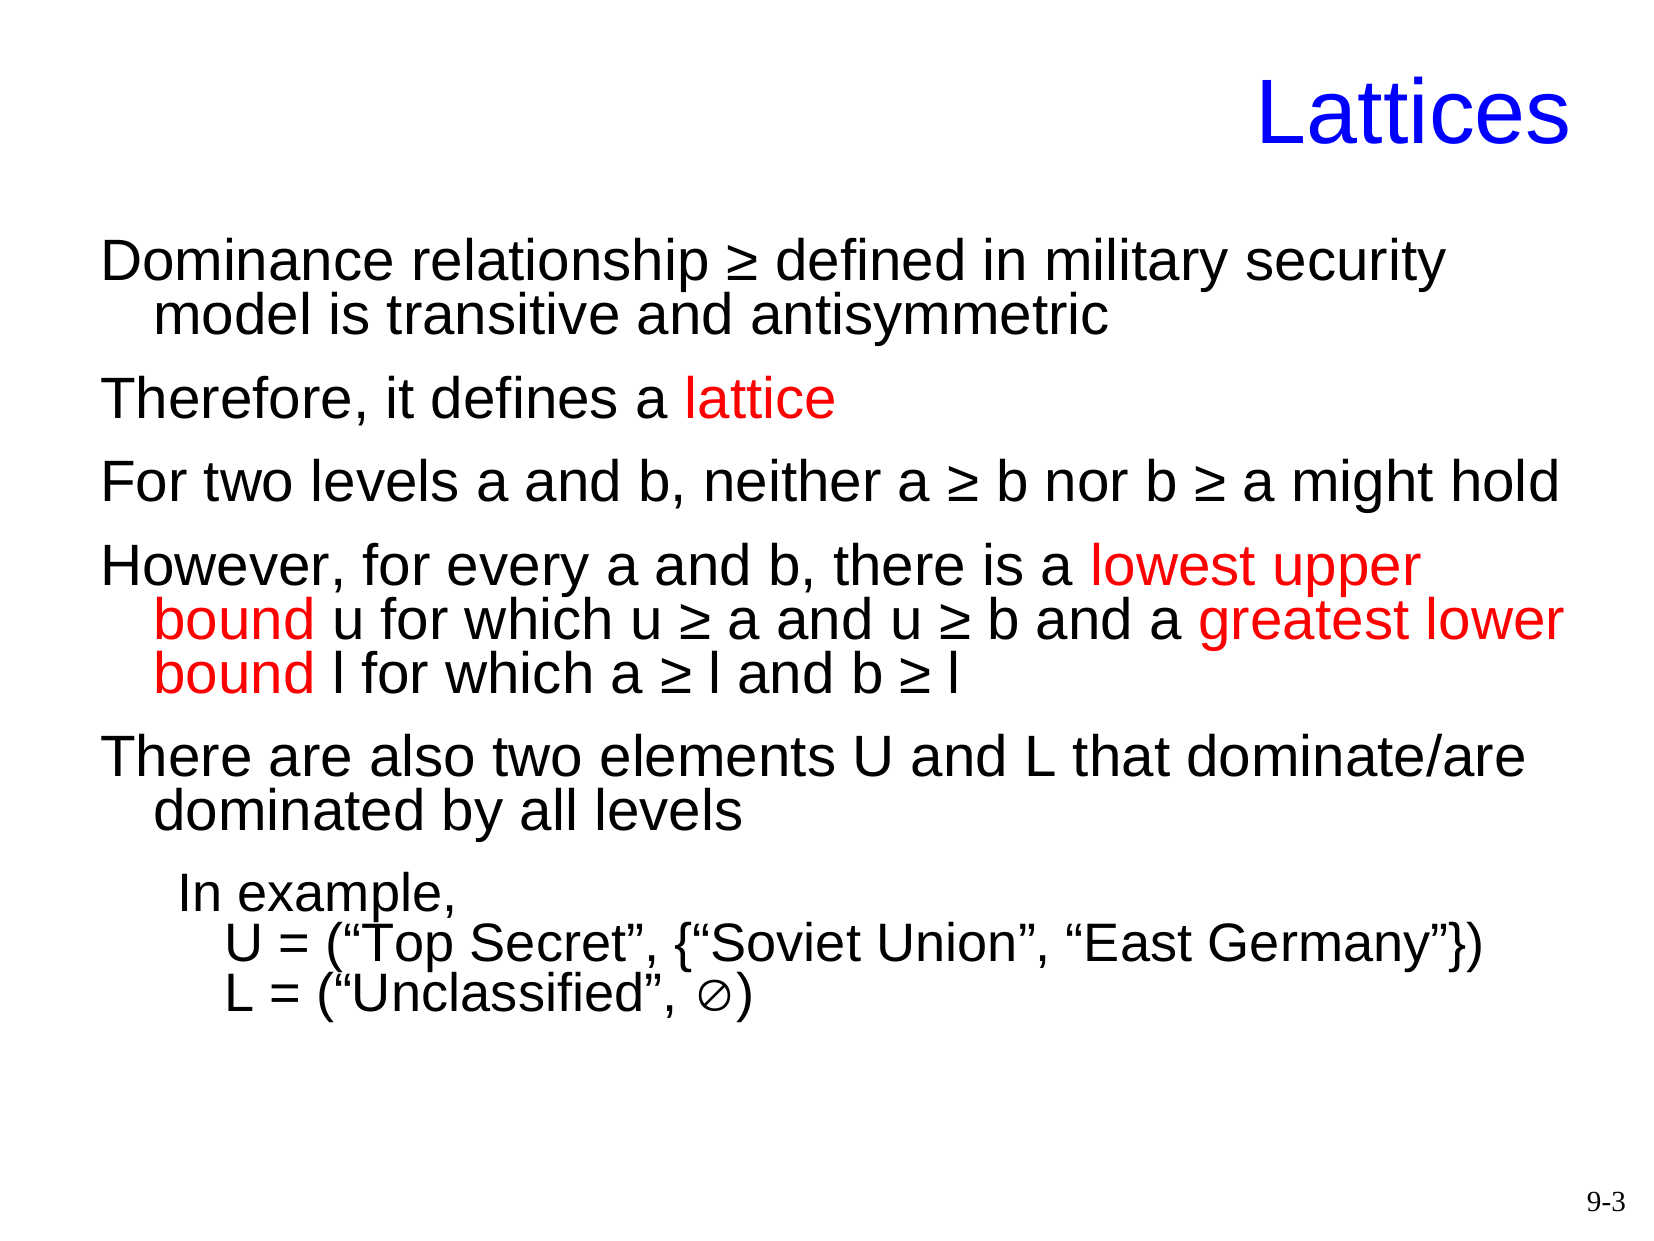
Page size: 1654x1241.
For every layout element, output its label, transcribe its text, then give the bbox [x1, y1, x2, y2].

list Dominance relationship ≥ defined in military security model is transitive and antisymmetric Therefore, it defines a lattice For two levels a and b, neither a ≥ b nor b ≥ a might hold However, for every a and b, there is a lowest upper bound u for which u ≥ a and u ≥ b and a greatest lower bound l for which a ≥ l and b ≥ l There are also two elements U and L that dominate/are dominated by all levels In example, U = (“Top Secret”, {“Soviet Union”, “East Germany”}) L = (“Unclassified”, ) [82, 237, 1571, 1170]
title Lattices [84, 11, 1573, 218]
